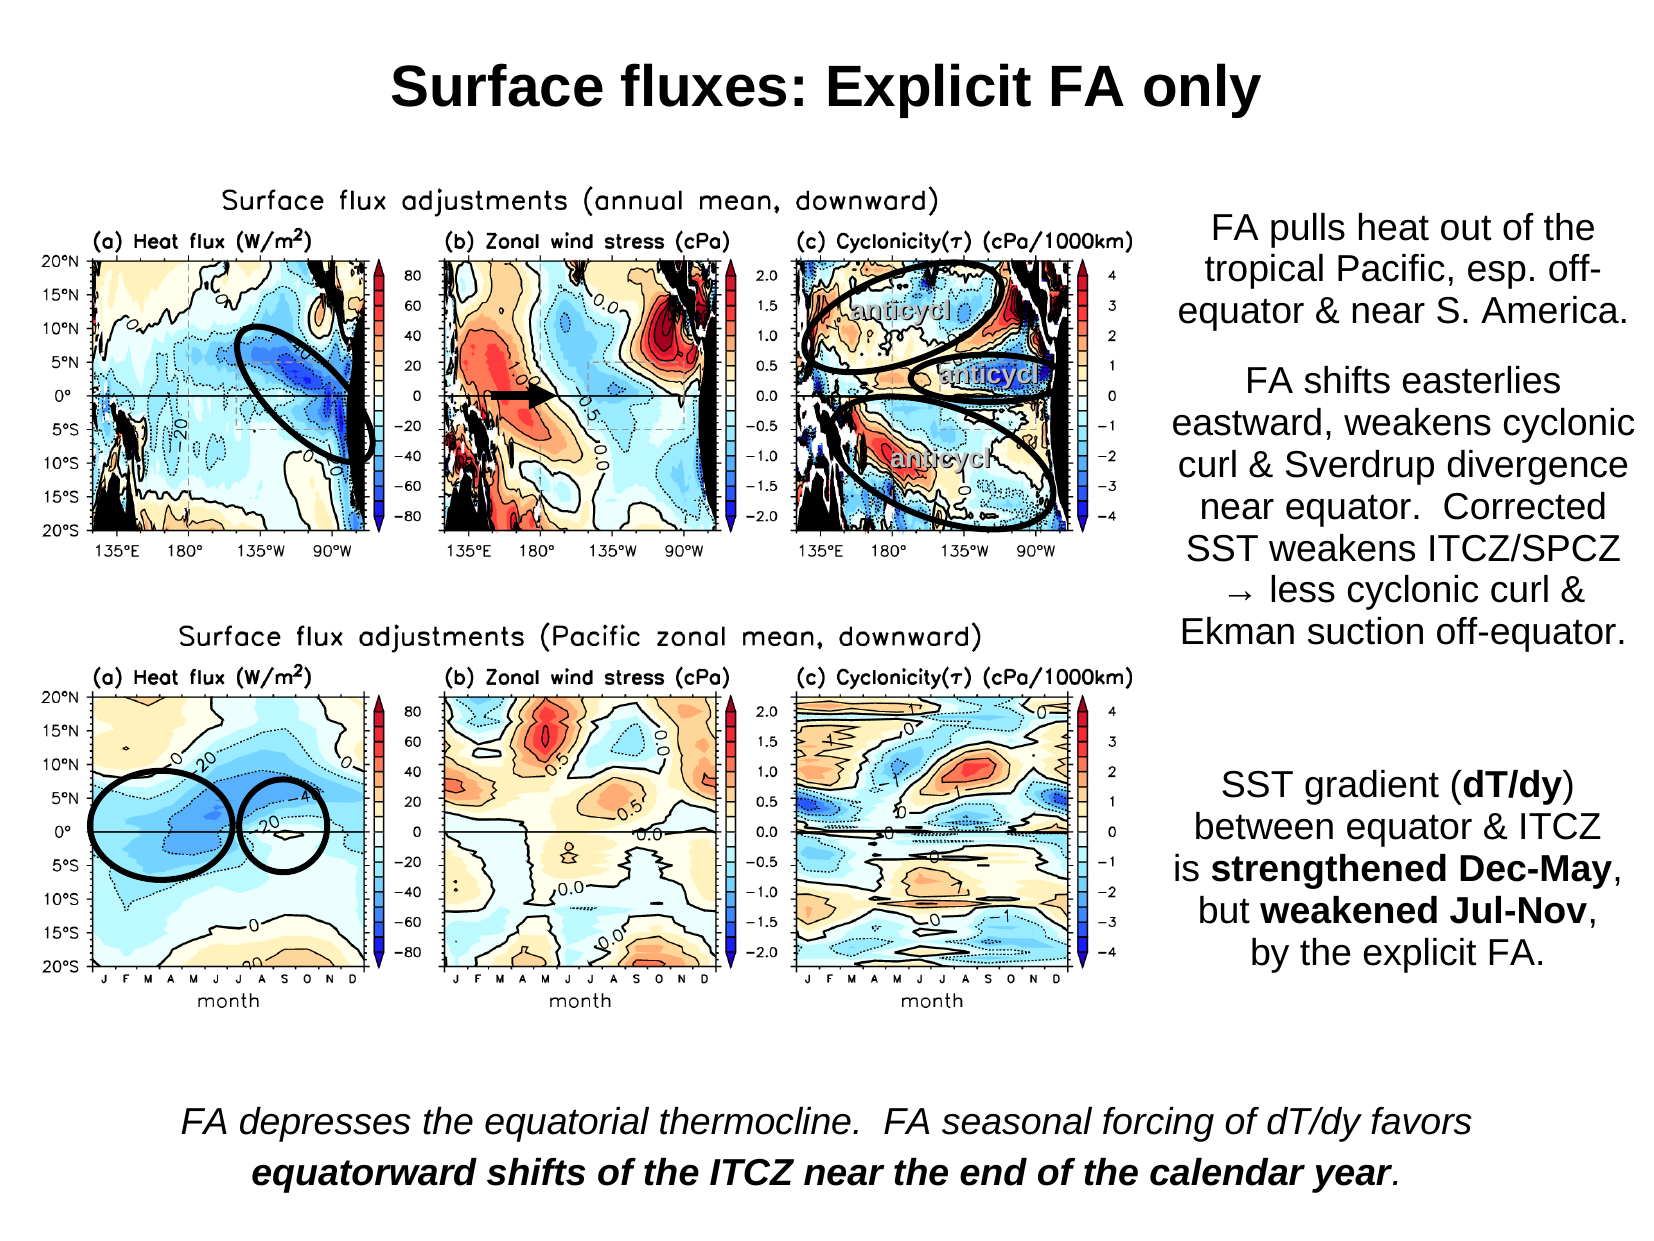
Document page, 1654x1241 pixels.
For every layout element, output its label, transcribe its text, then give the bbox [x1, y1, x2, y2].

text_box anticycl [922, 352, 1055, 397]
text_box FA pulls heat out of the tropical Pacific, esp. off-equator & near S. America. [1153, 200, 1654, 339]
picture [1, 180, 1136, 577]
text_box SST gradient (dT/dy) between equator & ITCZ is strengthened Dec-May, but weakened Jul-Nov, by the explicit FA. [1142, 757, 1654, 981]
picture [1, 616, 1136, 1013]
text_box anticycl [834, 288, 967, 333]
text_box FA depresses the equatorial thermocline. FA seasonal forcing of dT/dy favors equatorward shifts of the ITCZ near the end of the calendar year. [39, 1089, 1615, 1194]
text_box anticycl [874, 436, 1007, 481]
text_box Surface fluxes: Explicit FA only [39, 38, 1615, 119]
text_box FA shifts easterlies eastward, weakens cyclonic curl & Sverdrup divergence near equator. Corrected SST weakens ITCZ/SPCZ → less cyclonic curl & Ekman suction off-equator. [1153, 353, 1654, 660]
